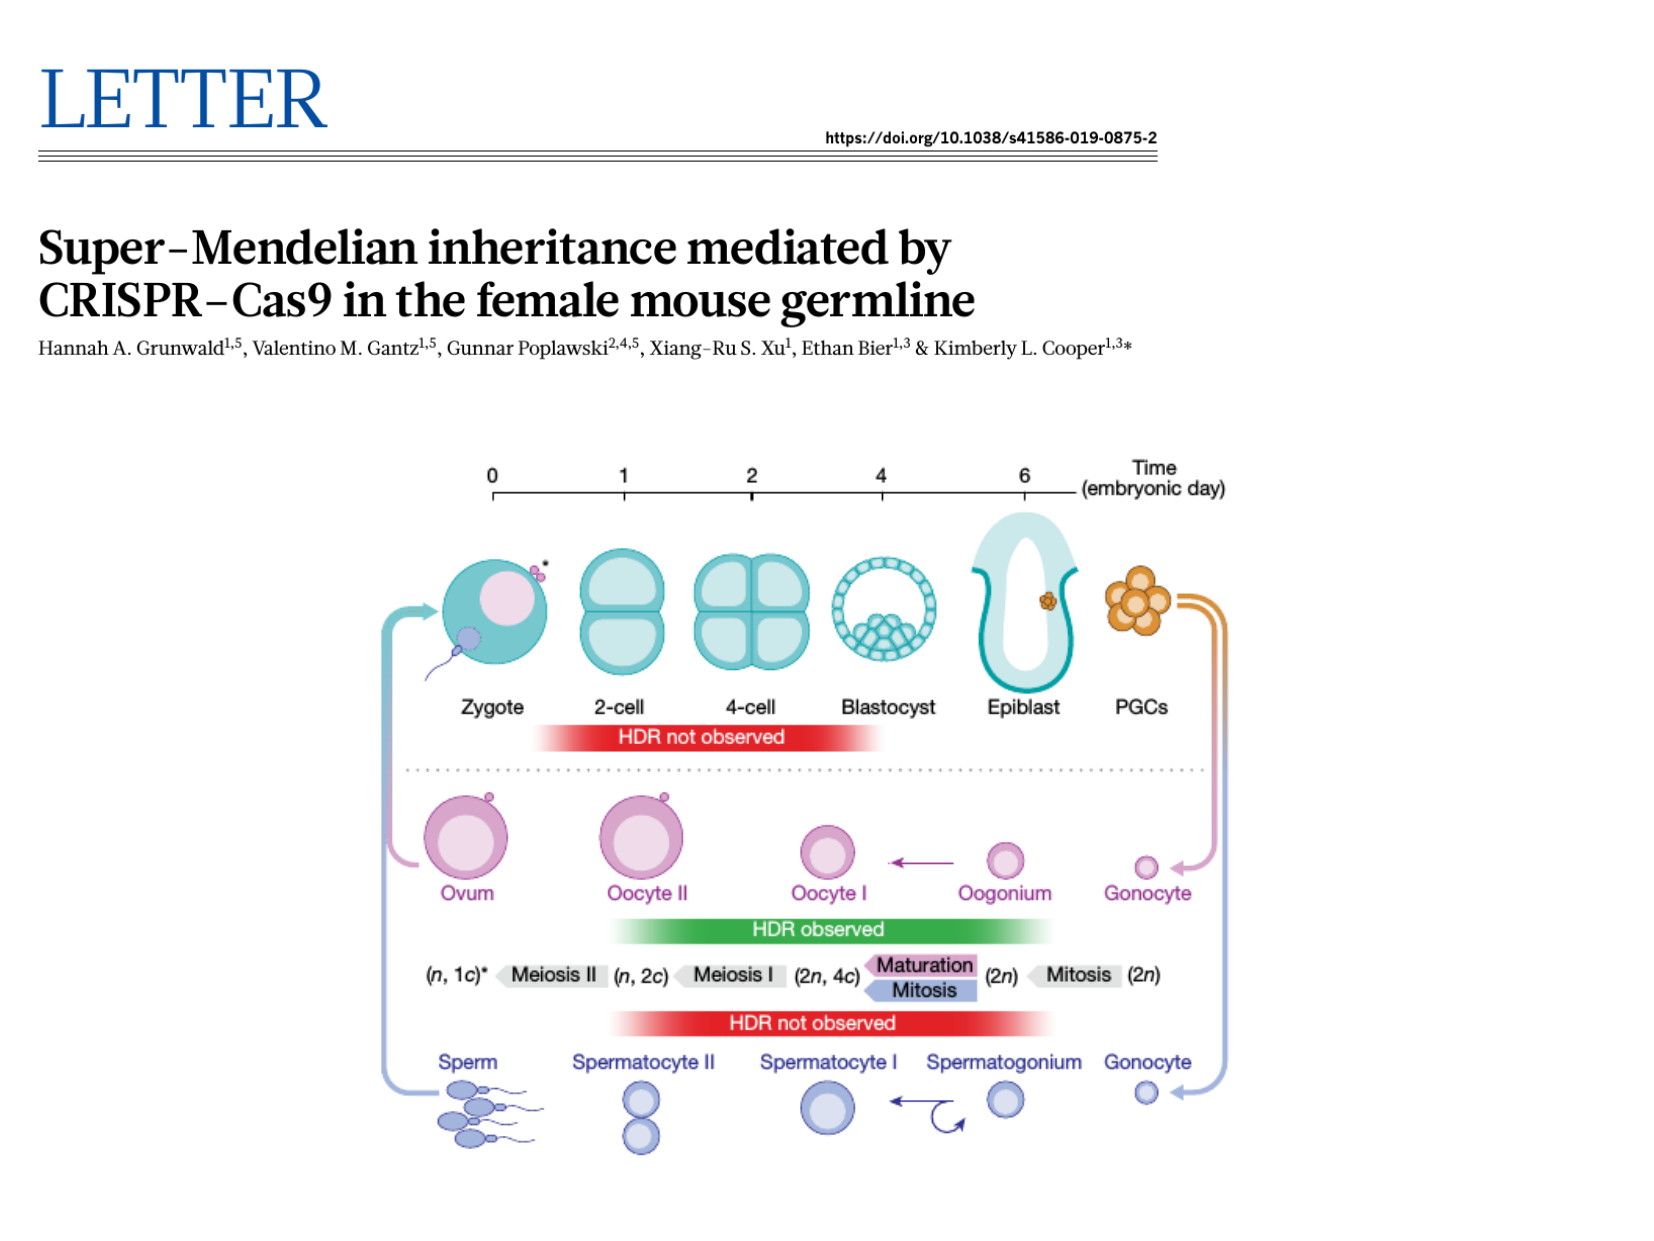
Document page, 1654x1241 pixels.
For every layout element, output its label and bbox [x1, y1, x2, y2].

picture [11, 15, 1193, 378]
picture [330, 425, 1251, 1160]
